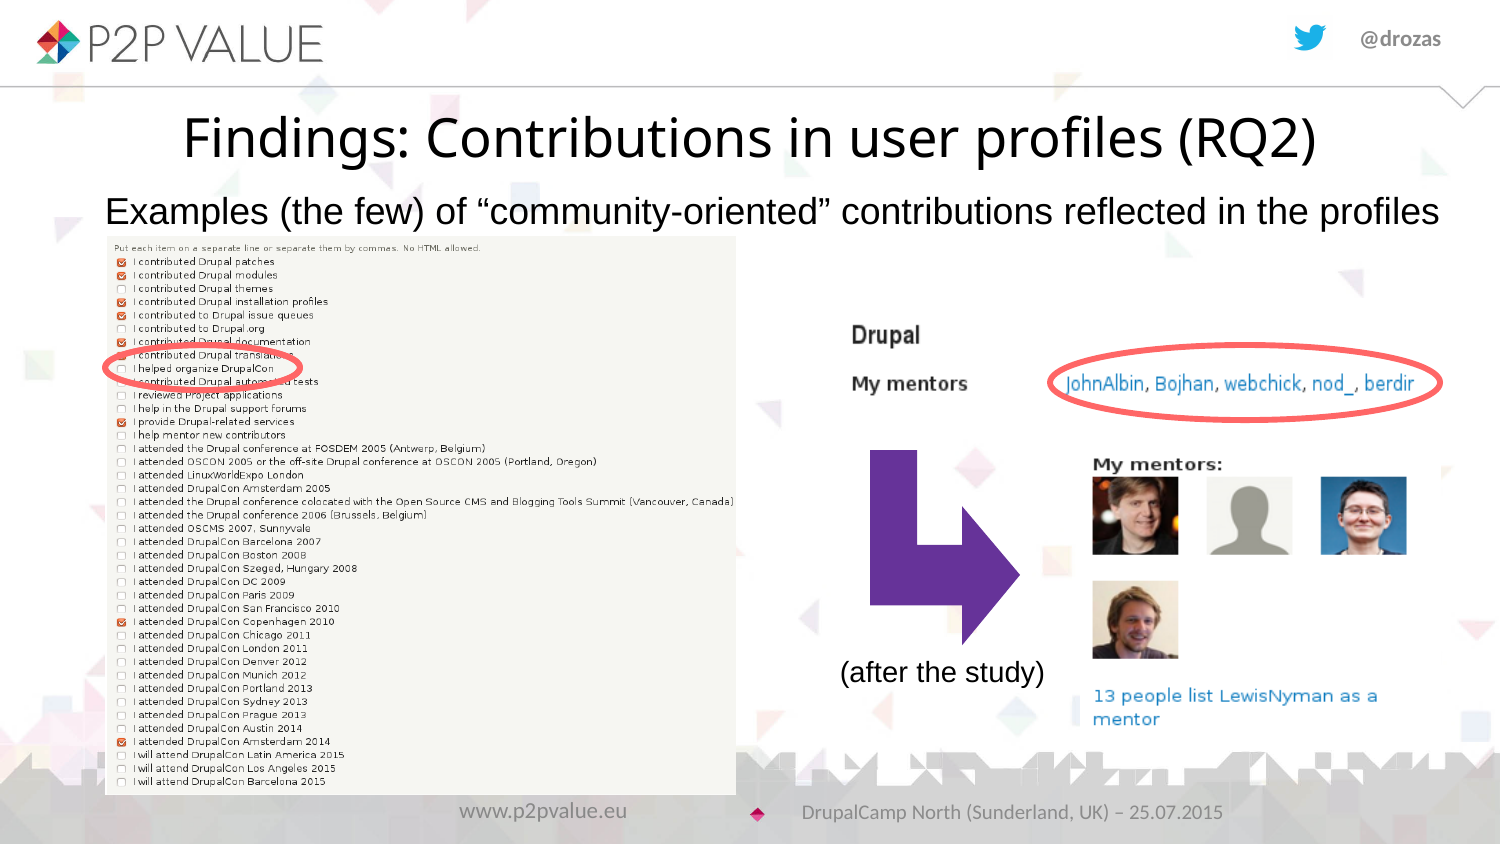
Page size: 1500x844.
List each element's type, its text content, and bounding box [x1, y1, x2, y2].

text_box www.p2pvalue.eu [453, 789, 672, 829]
text_box (after the study) [825, 648, 1066, 696]
picture [0, 0, 1500, 92]
picture [0, 181, 1500, 844]
text_box [870, 450, 1021, 646]
text_box DrupalCamp North (Sunderland, UK) – 25.07.2015 [788, 788, 1481, 834]
title Findings: Contributions in user profiles (RQ2) [0, 92, 1500, 181]
text_box @drozas [1333, 15, 1455, 60]
text_box Examples (the few) of “community-oriented” contributions reflected in the profiles [90, 183, 1500, 241]
